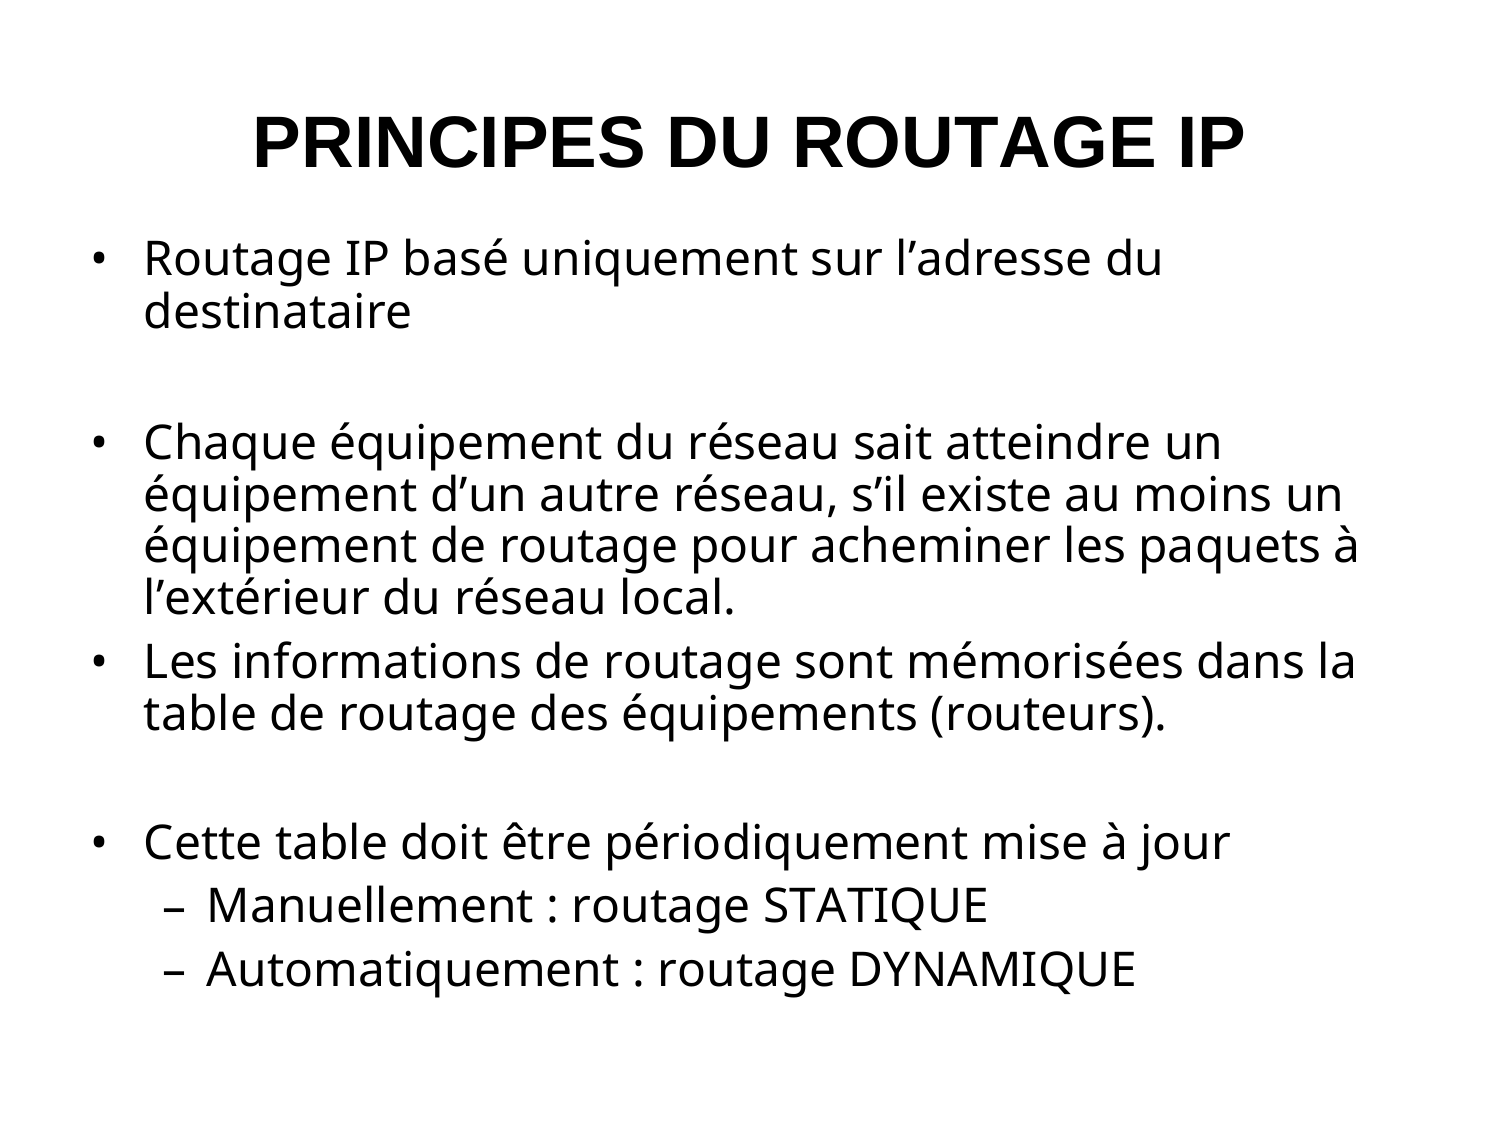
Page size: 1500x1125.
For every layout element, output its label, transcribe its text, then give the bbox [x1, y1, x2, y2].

title PRINCIPES DU ROUTAGE IP [75, 45, 1426, 224]
list Routage IP basé uniquement sur l’adresse du destinataire Chaque équipement du réseau sait atteindre un équipement d’un autre réseau, s’il existe au moins un équipement de routage pour acheminer les paquets à l’extérieur du réseau local. Les informations de routage sont mémorisées dans la table de routage des équipements (routeurs). Cette table doit être périodiquement mise à jour Manuellement : routage STATIQUE Automatiquement : routage DYNAMIQUE [75, 224, 1426, 1005]
